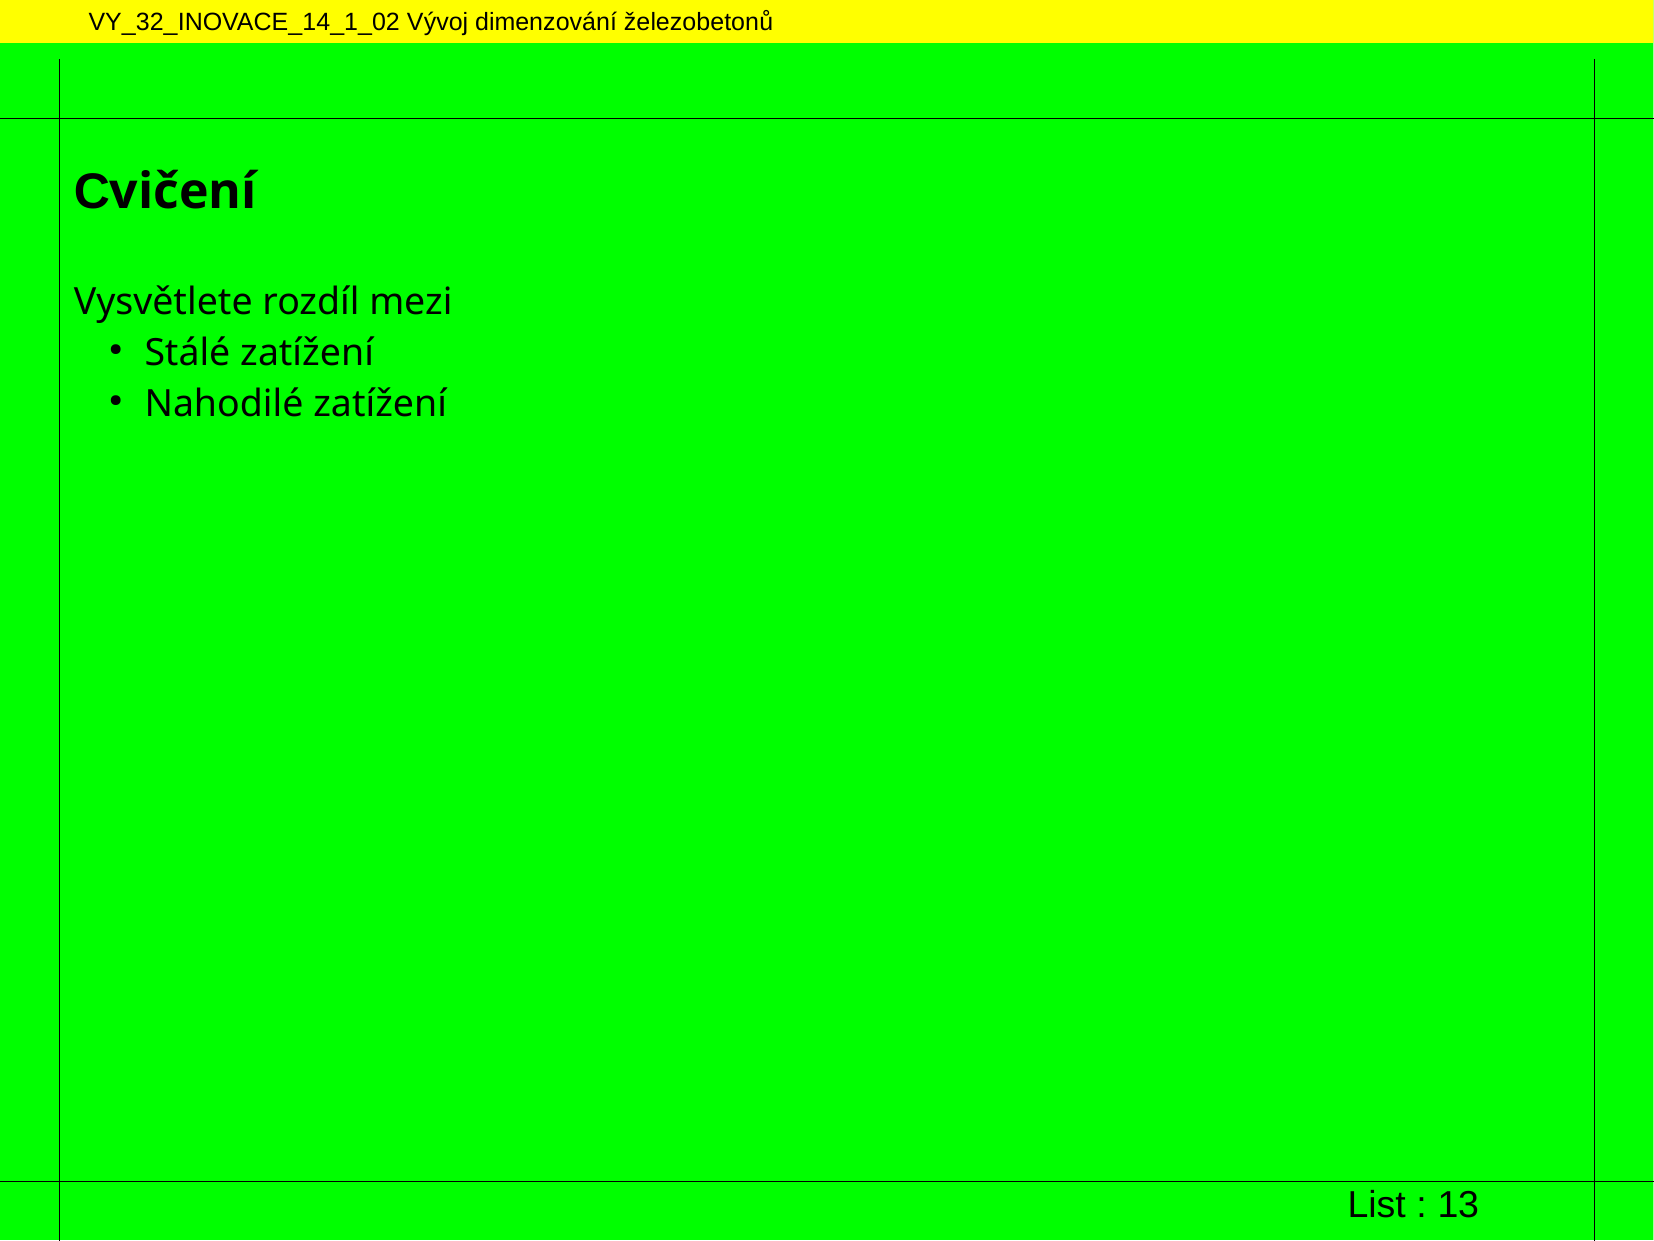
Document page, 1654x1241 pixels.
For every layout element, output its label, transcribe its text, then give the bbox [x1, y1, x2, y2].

text_box Cvičení Vysvětlete rozdíl mezi Stálé zatížení Nahodilé zatížení [59, 147, 1595, 506]
text_box VY_32_INOVACE_14_1_02 Vývoj dimenzování železobetonů [0, 0, 1654, 43]
text_box List : <číslo> [1357, 1176, 1599, 1241]
